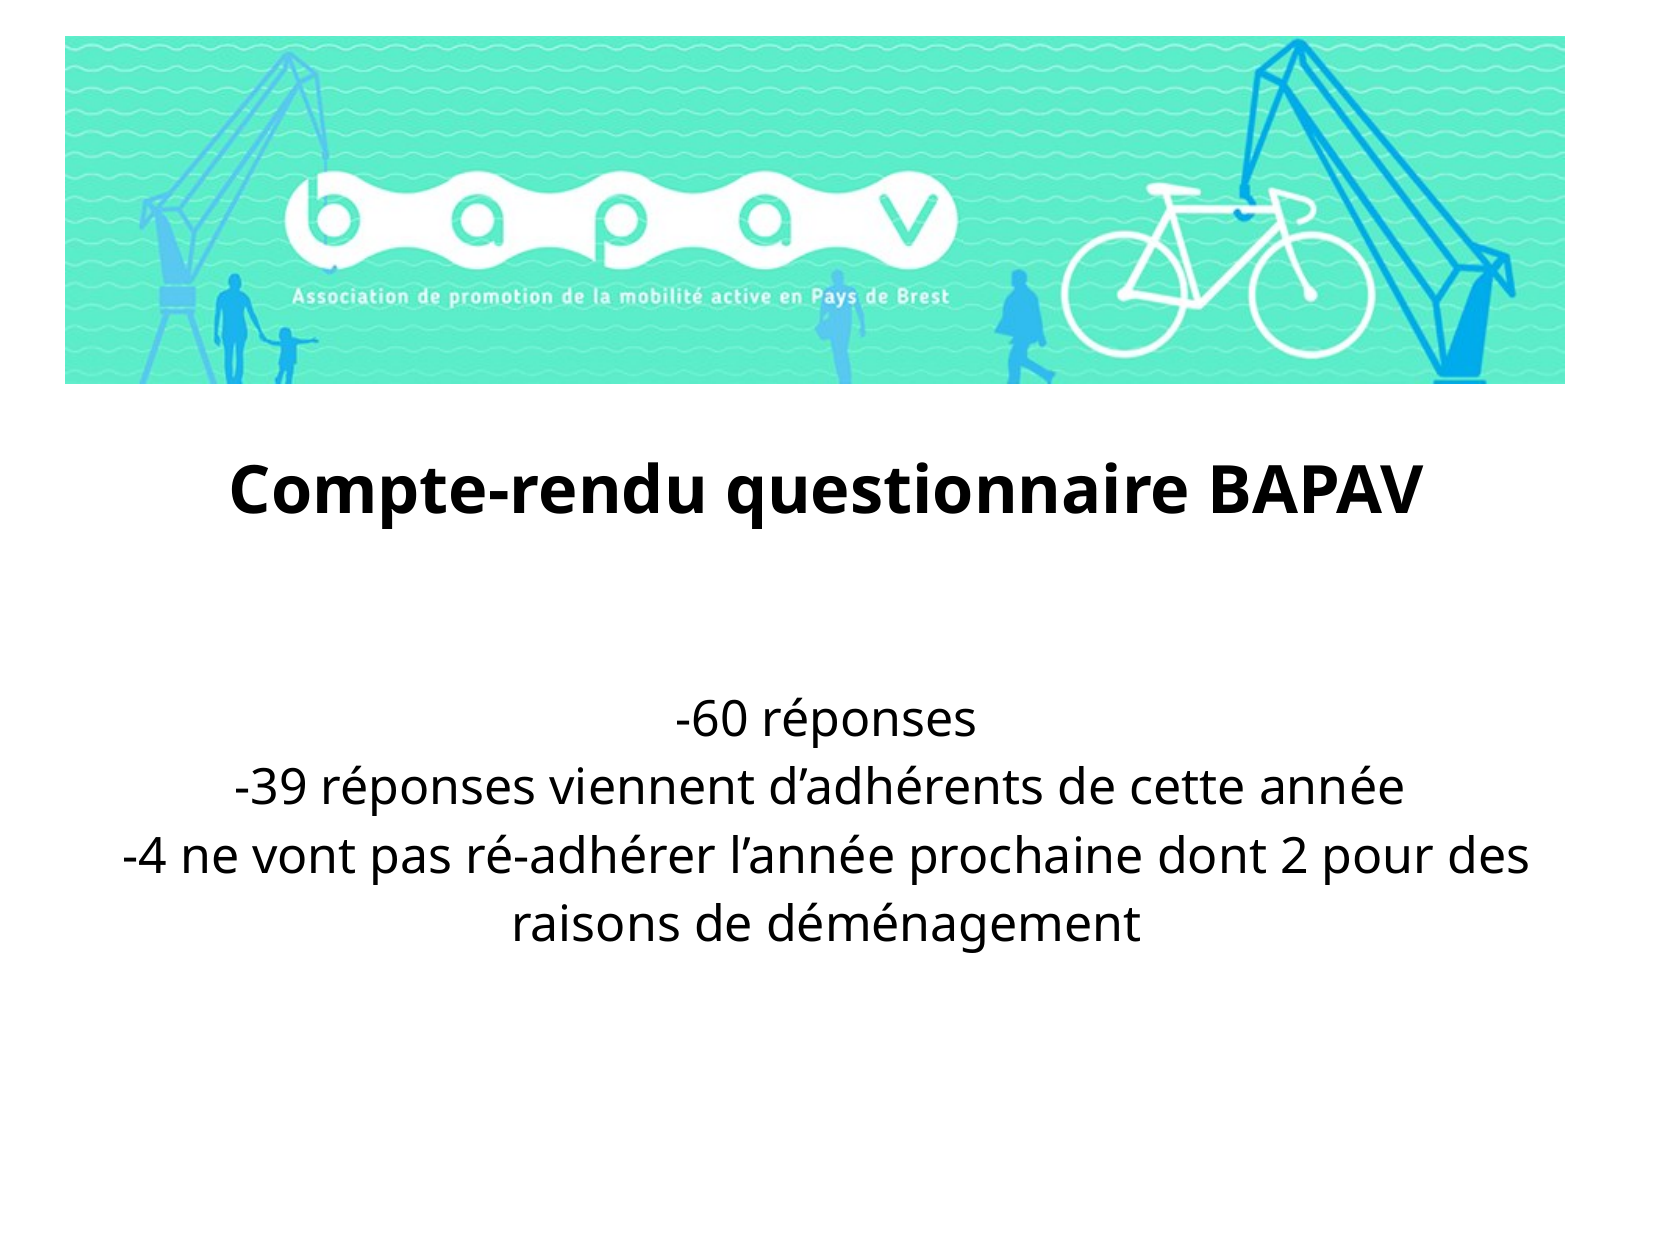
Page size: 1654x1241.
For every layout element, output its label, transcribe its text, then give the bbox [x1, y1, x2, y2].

subtitle Compte-rendu questionnaire BAPAV -60 réponses -39 réponses viennent d’adhérents de cette année -4 ne vont pas ré-adhérer l’année prochaine dont 2 pour des raisons de déménagement [82, 290, 1571, 1109]
picture [65, 36, 1565, 384]
